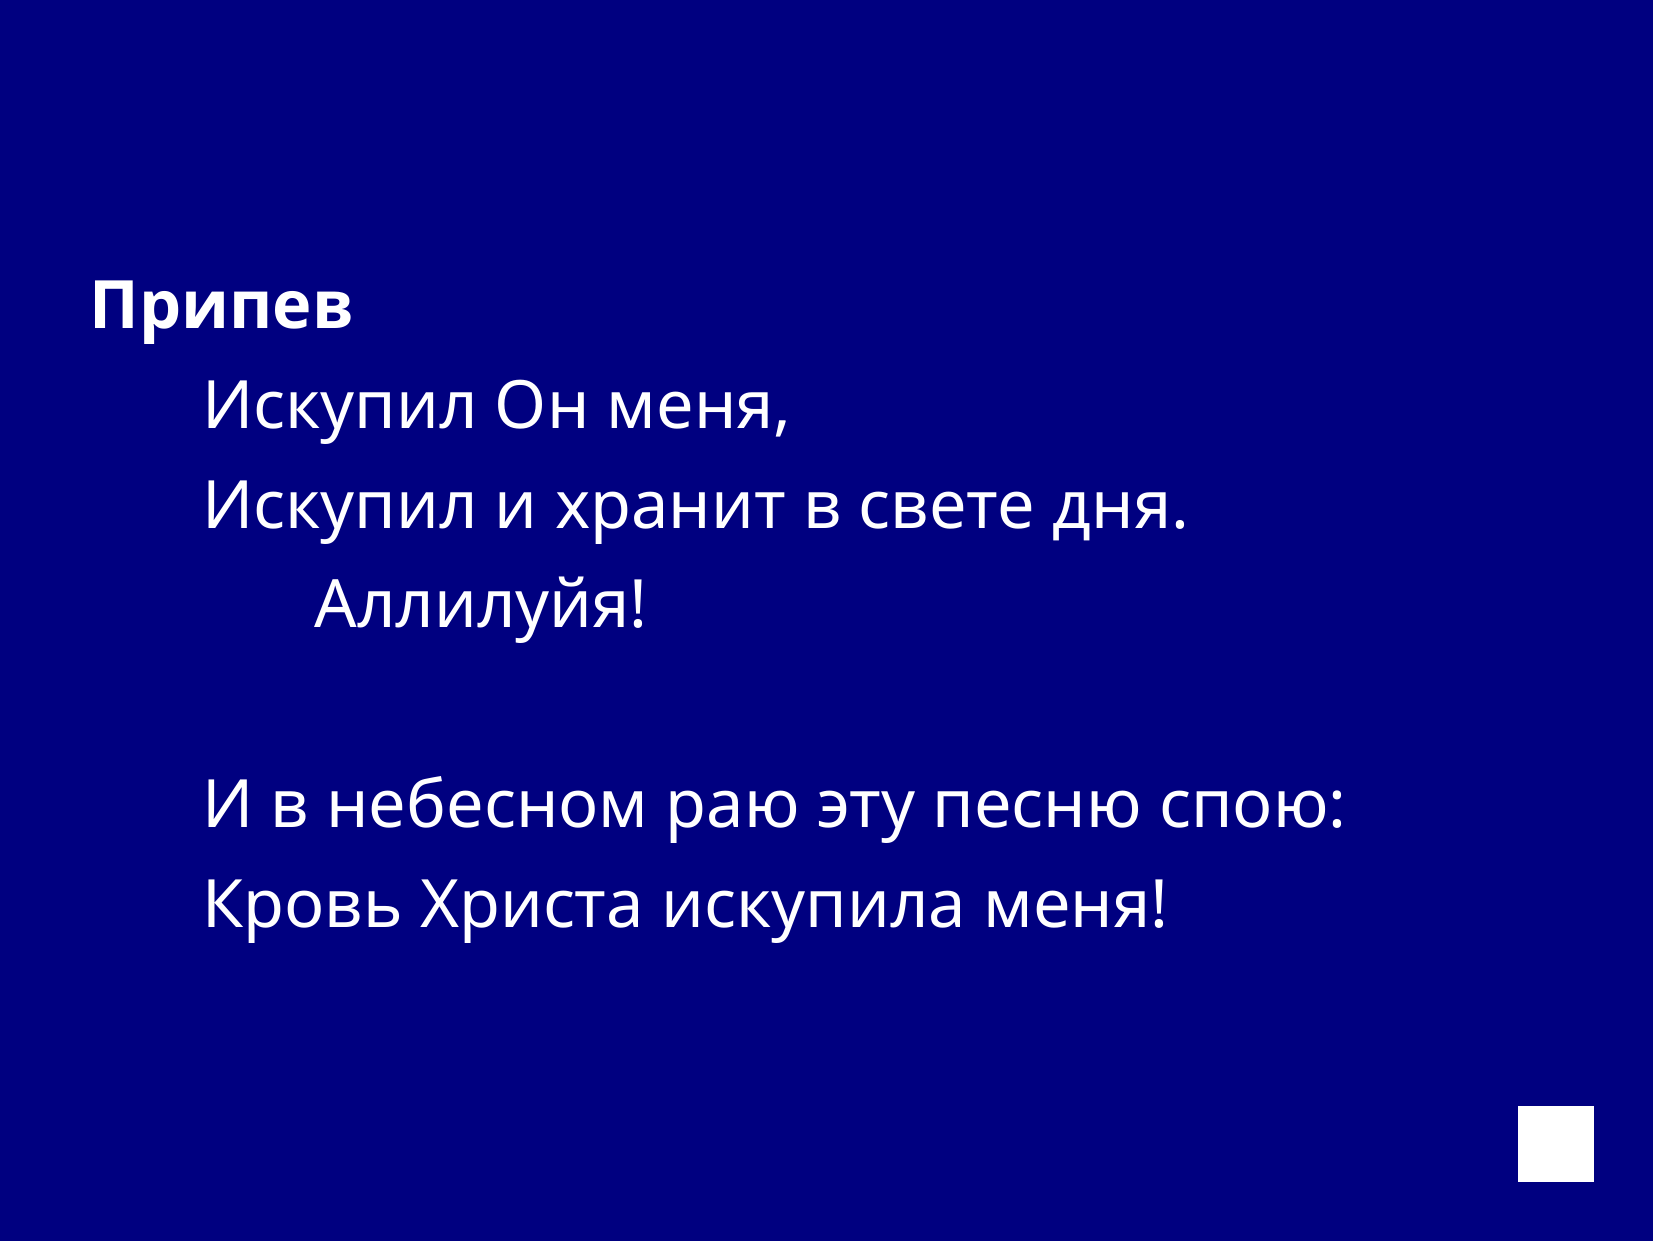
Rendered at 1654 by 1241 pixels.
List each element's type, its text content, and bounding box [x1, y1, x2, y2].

text_box [1518, 1106, 1594, 1182]
text_box Припев Искупил Он меня, Искупил и хранит в свете дня. Аллилуйя! И в небесном раю эту песню спою: Кровь Христа искупила меня! [75, 150, 1576, 1163]
